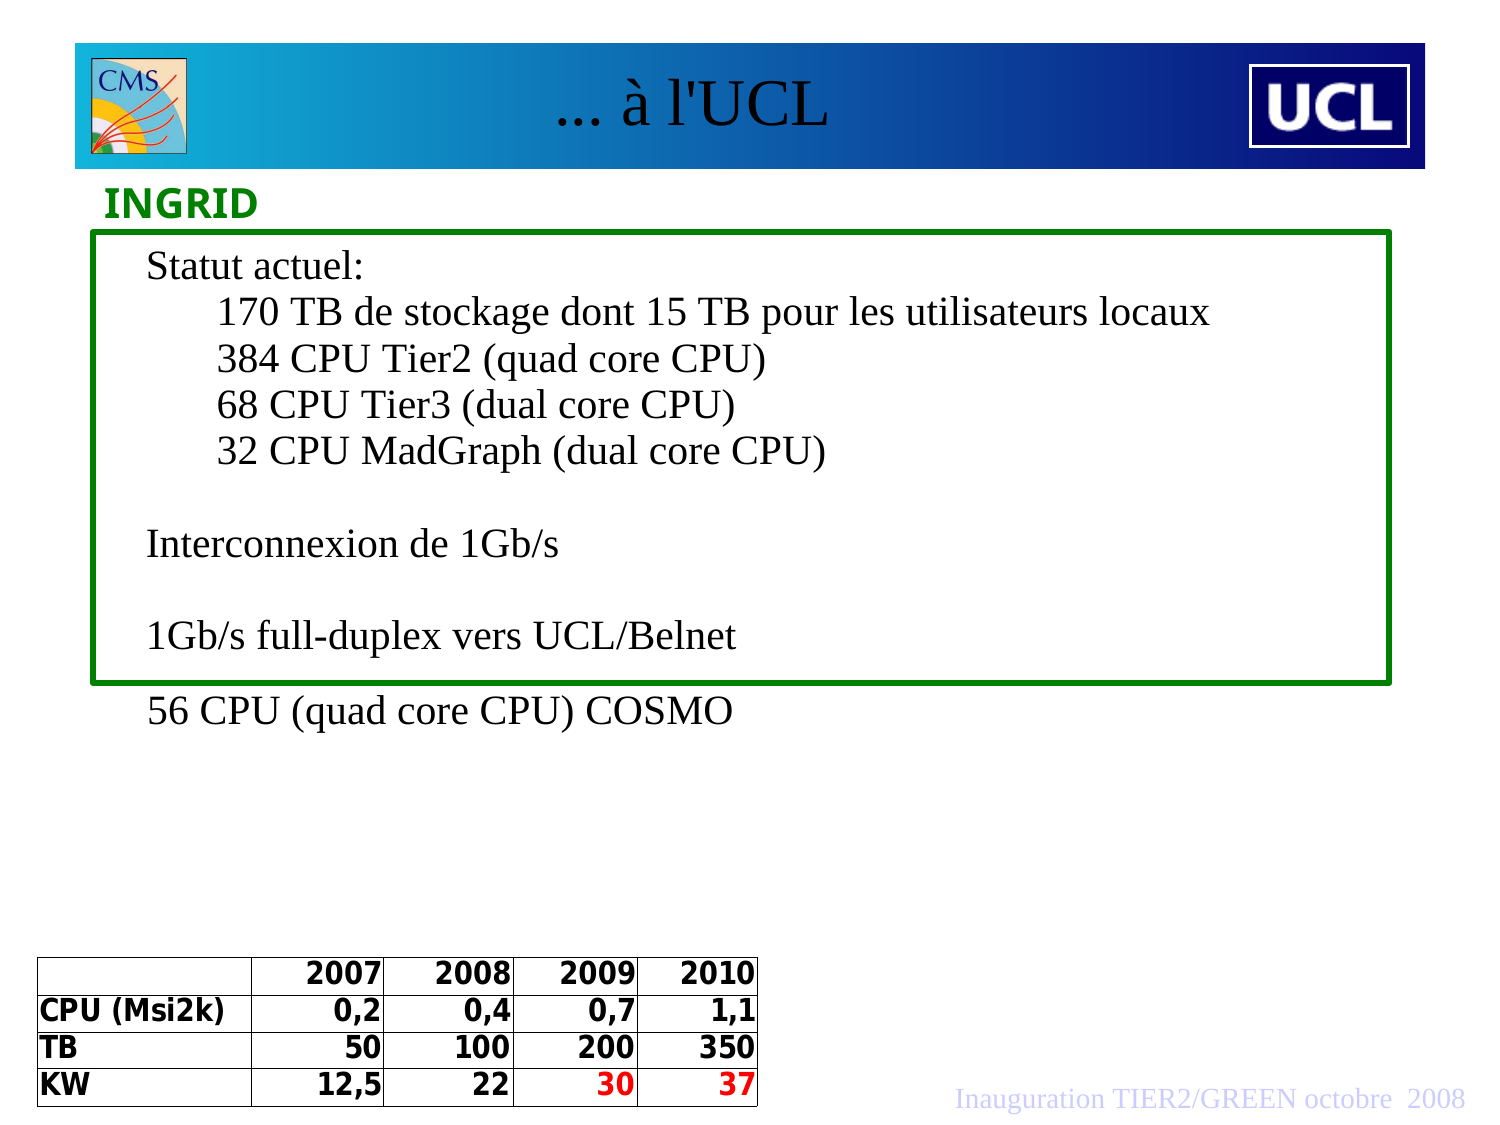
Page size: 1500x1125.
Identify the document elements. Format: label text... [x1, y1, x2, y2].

text_box ... à l'UCL [539, 58, 861, 150]
text_box Statut actuel: 170 TB de stockage dont 15 TB pour les utilisateurs locaux 384 CPU Tier2 (quad core CPU) 68 CPU Tier3 (dual core CPU) 32 CPU MadGraph (dual core CPU) Interconnexion de 1Gb/s 1Gb/s full-duplex vers UCL/Belnet [92, 232, 1390, 683]
text_box Inauguration TIER2/GREEN octobre 2008 [940, 1074, 1482, 1123]
picture [1252, 67, 1405, 145]
chart [35, 955, 760, 1108]
text_box INGRID [89, 165, 290, 232]
picture [92, 59, 186, 153]
text_box 56 CPU (quad core CPU) COSMO [96, 679, 829, 743]
